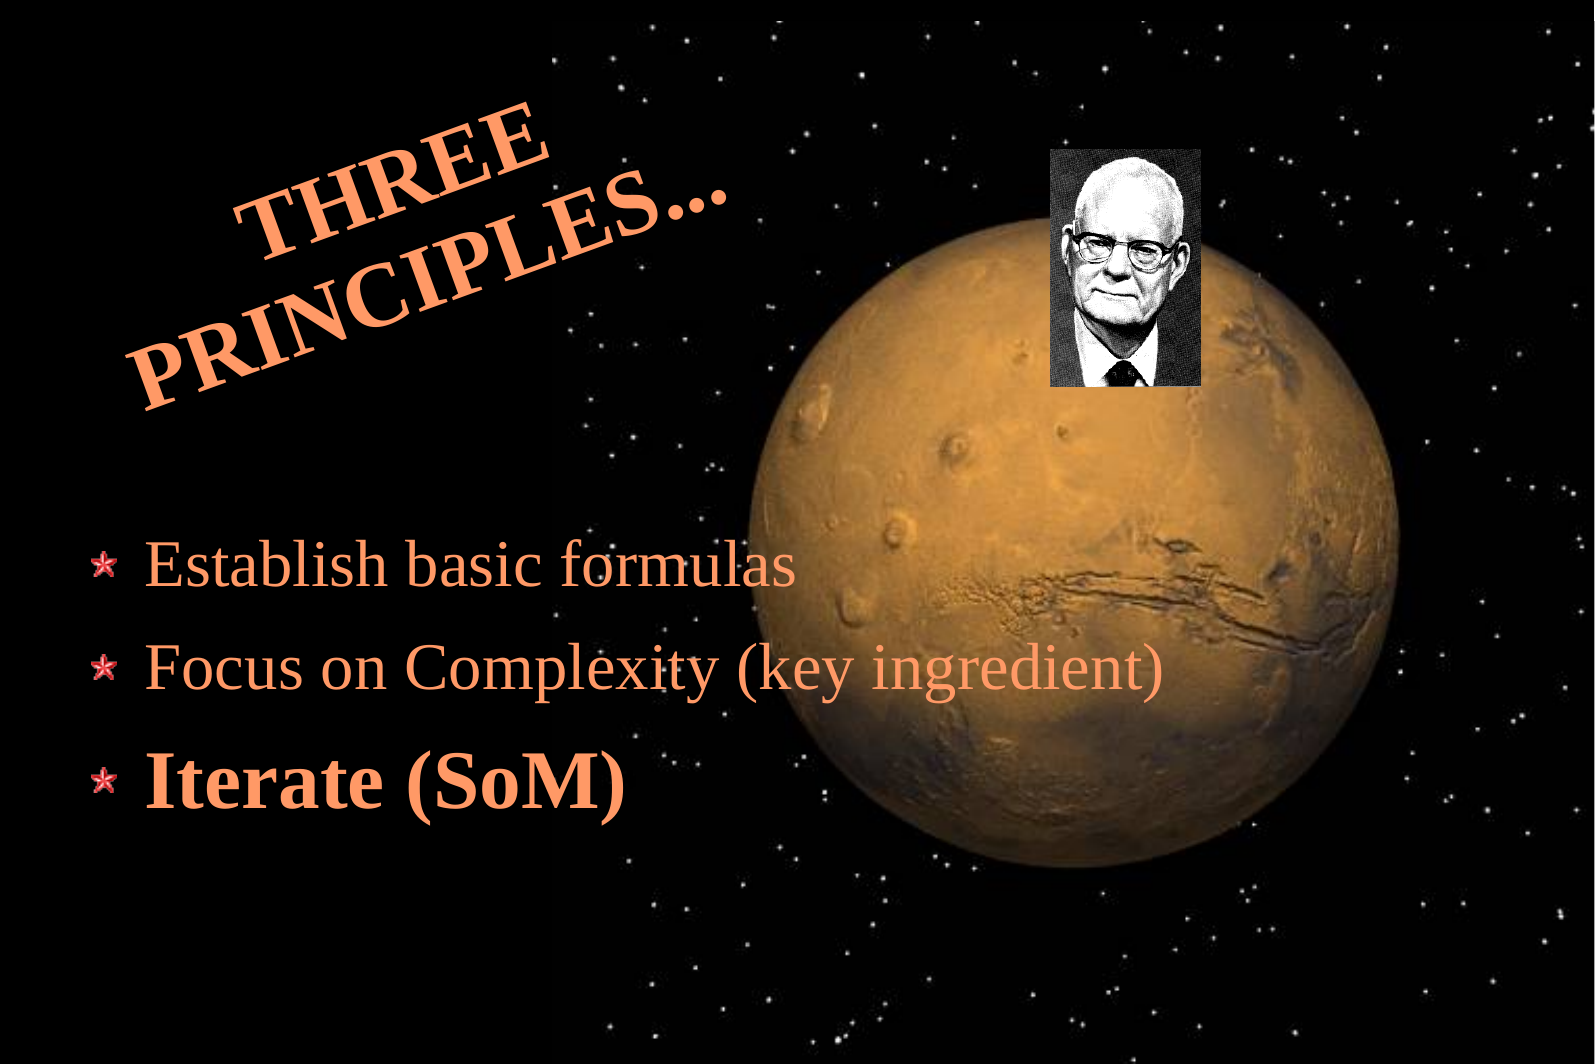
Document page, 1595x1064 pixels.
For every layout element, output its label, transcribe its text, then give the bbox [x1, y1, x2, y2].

title THREE PRINCIPLES... [15, 0, 806, 459]
list Establish basic formulas Focus on Complexity (key ingredient) Iterate (SoM) [73, 526, 1485, 845]
picture [552, 21, 1595, 1064]
picture [552, 21, 674, 66]
